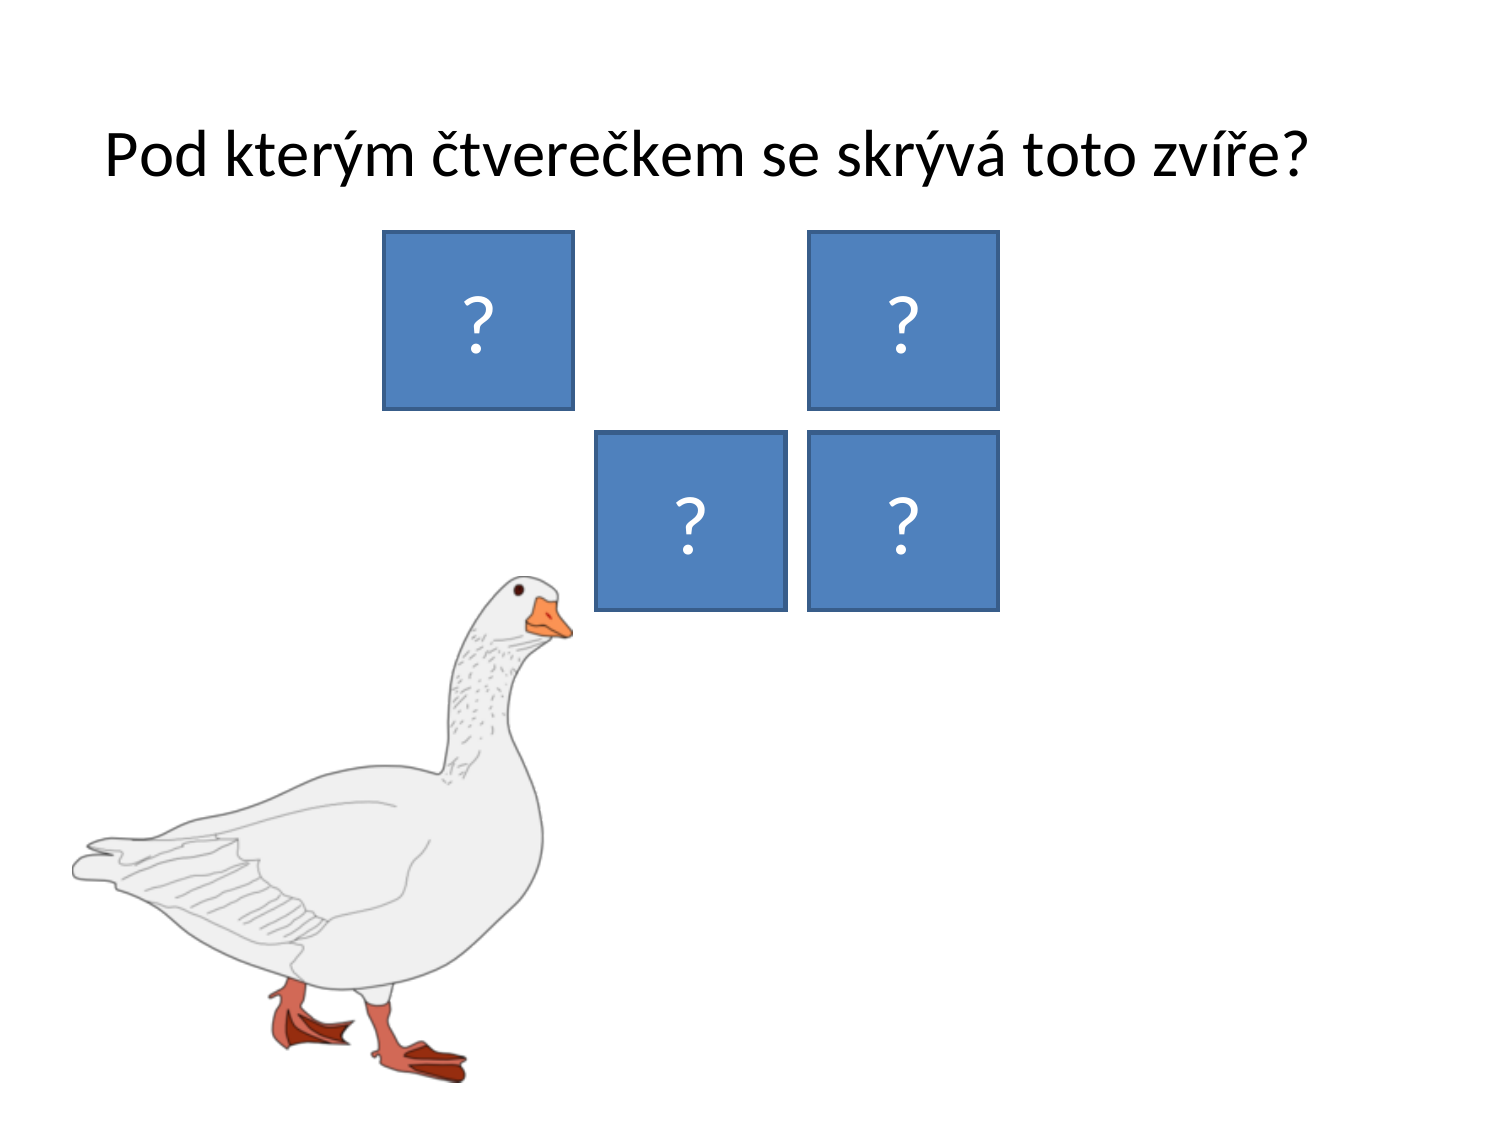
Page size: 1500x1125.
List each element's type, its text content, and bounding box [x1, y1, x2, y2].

text_box Pod kterým čtverečkem se skrývá toto zvíře? [90, 101, 1329, 198]
picture [72, 576, 573, 1083]
text_box ? [809, 231, 999, 409]
text_box ? [596, 432, 786, 610]
text_box ? [809, 432, 999, 610]
text_box ? [383, 231, 573, 409]
